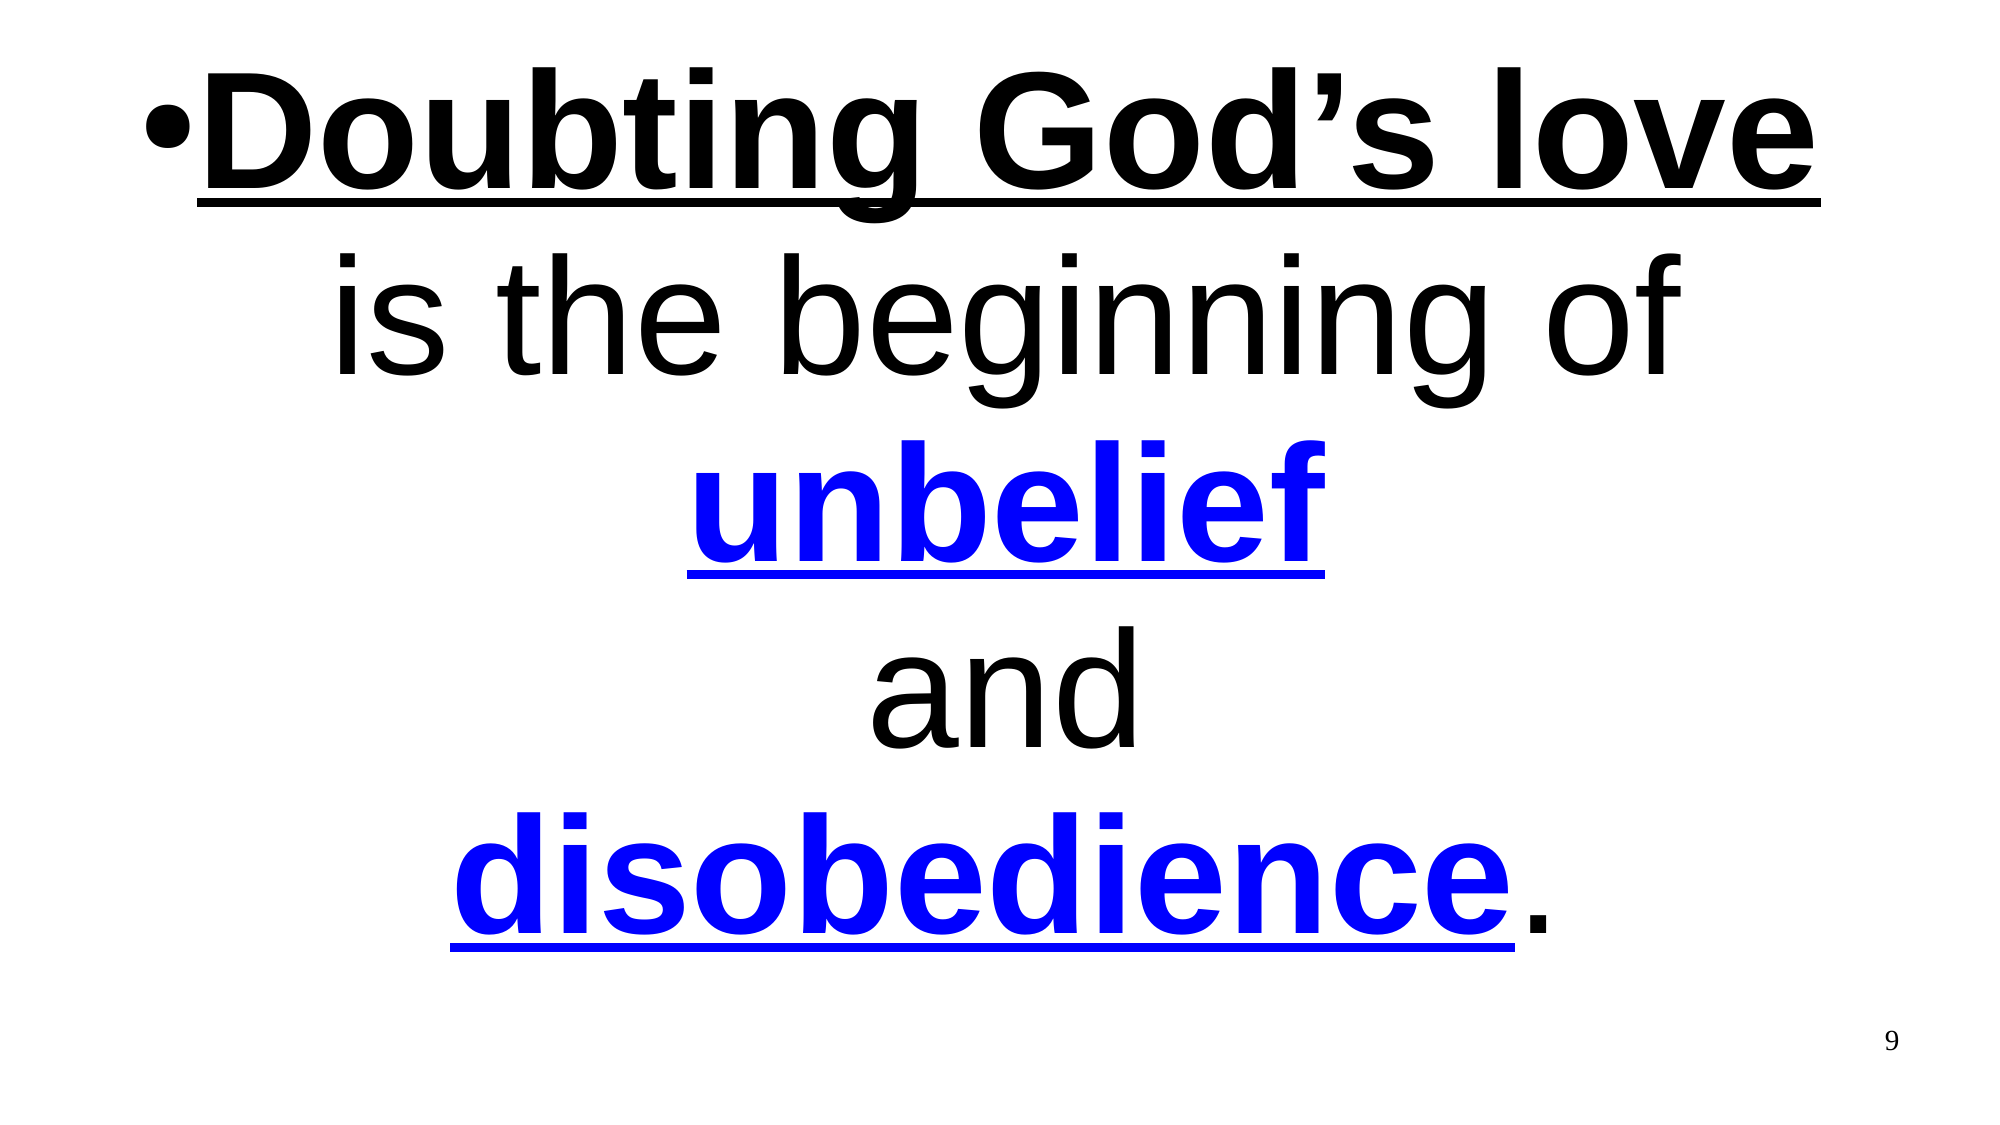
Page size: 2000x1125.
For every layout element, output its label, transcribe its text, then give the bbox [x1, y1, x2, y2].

list Doubting God’s love is the beginning of unbelief and disobedience. [37, 37, 1951, 1088]
